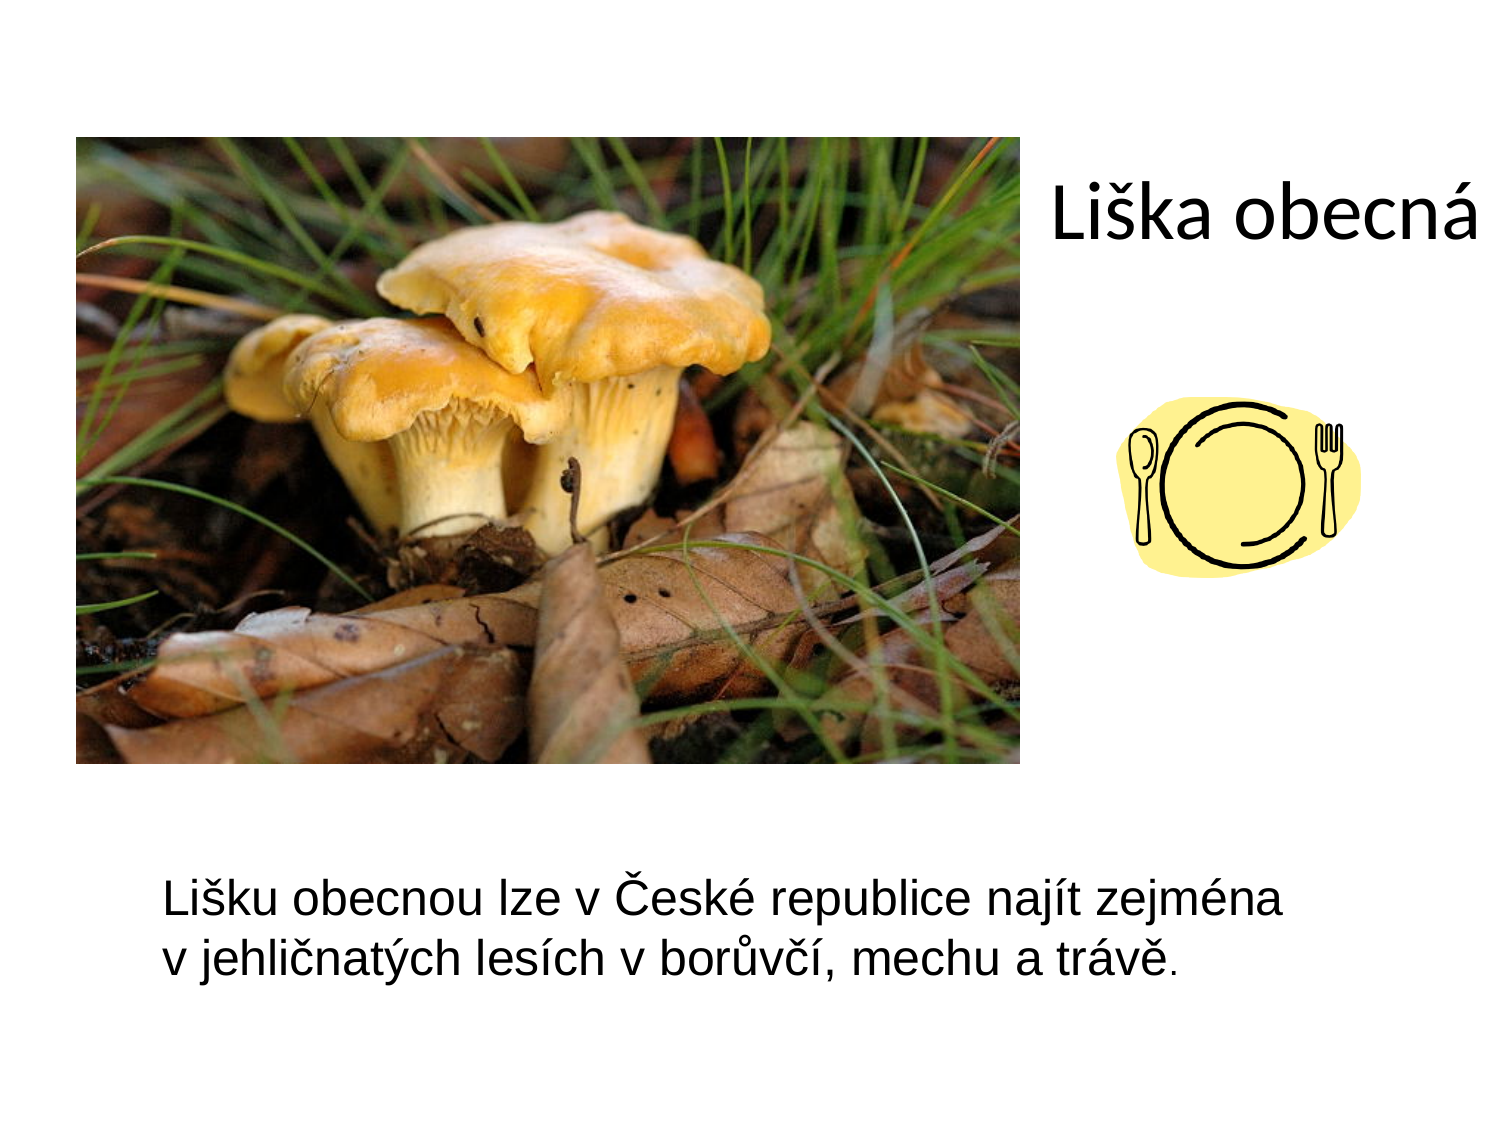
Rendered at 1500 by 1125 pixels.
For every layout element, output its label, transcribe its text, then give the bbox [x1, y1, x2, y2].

text_box Liška obecná [1035, 148, 1497, 365]
picture [76, 137, 1020, 764]
text_box Lišku obecnou lze v České republice najít zejména v jehličnatých lesích v borůvčí, mechu a trávě. [147, 857, 1365, 994]
picture [1116, 397, 1361, 578]
